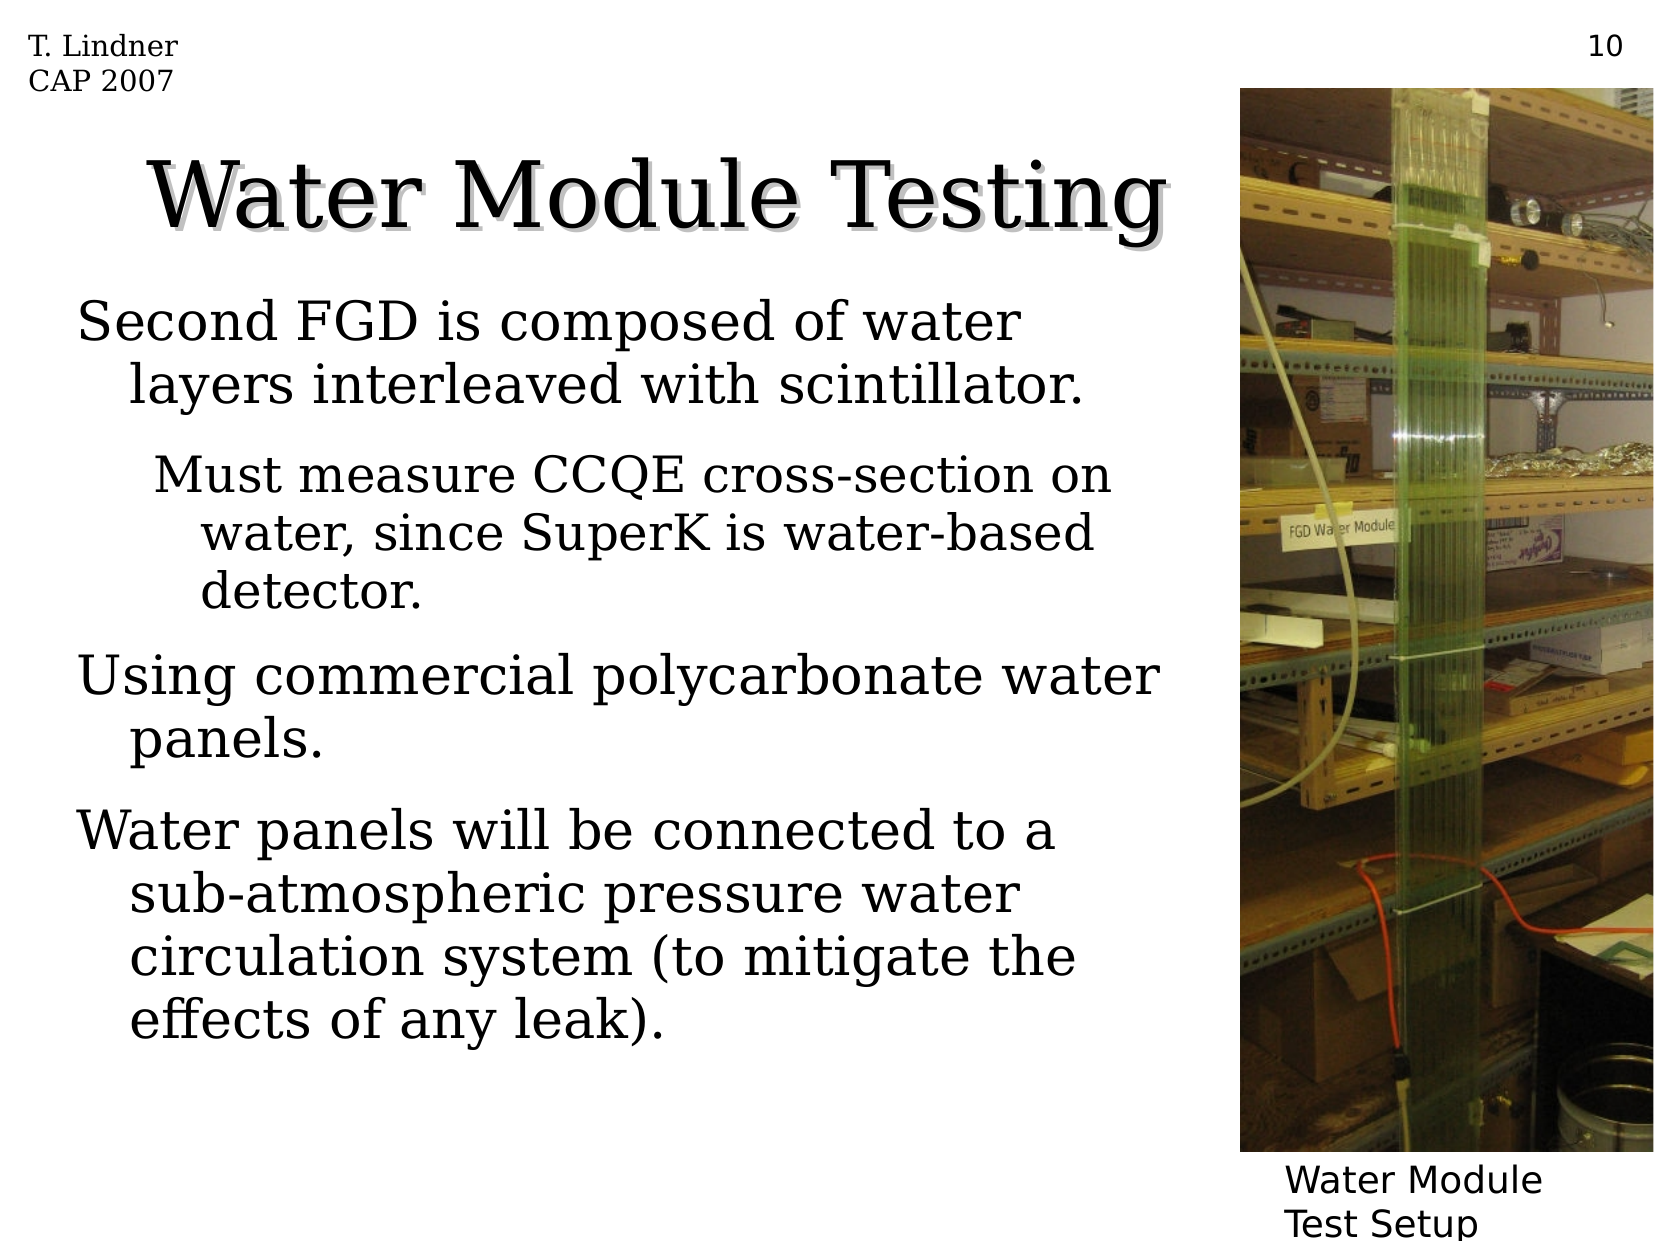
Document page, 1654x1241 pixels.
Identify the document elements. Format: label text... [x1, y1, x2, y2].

list Second FGD is composed of water layers interleaved with scintillator. Must measure CCQE cross-section on water, since SuperK is water-based detector. Using commercial polycarbonate water panels. Water panels will be connected to a sub-atmospheric pressure water circulation system (to mitigate the effects of any leak). [59, 290, 1182, 1094]
title Water Module Testing [76, 95, 1240, 296]
text_box Water Module Test Setup [1269, 1151, 1565, 1241]
picture [1240, 88, 1654, 1152]
